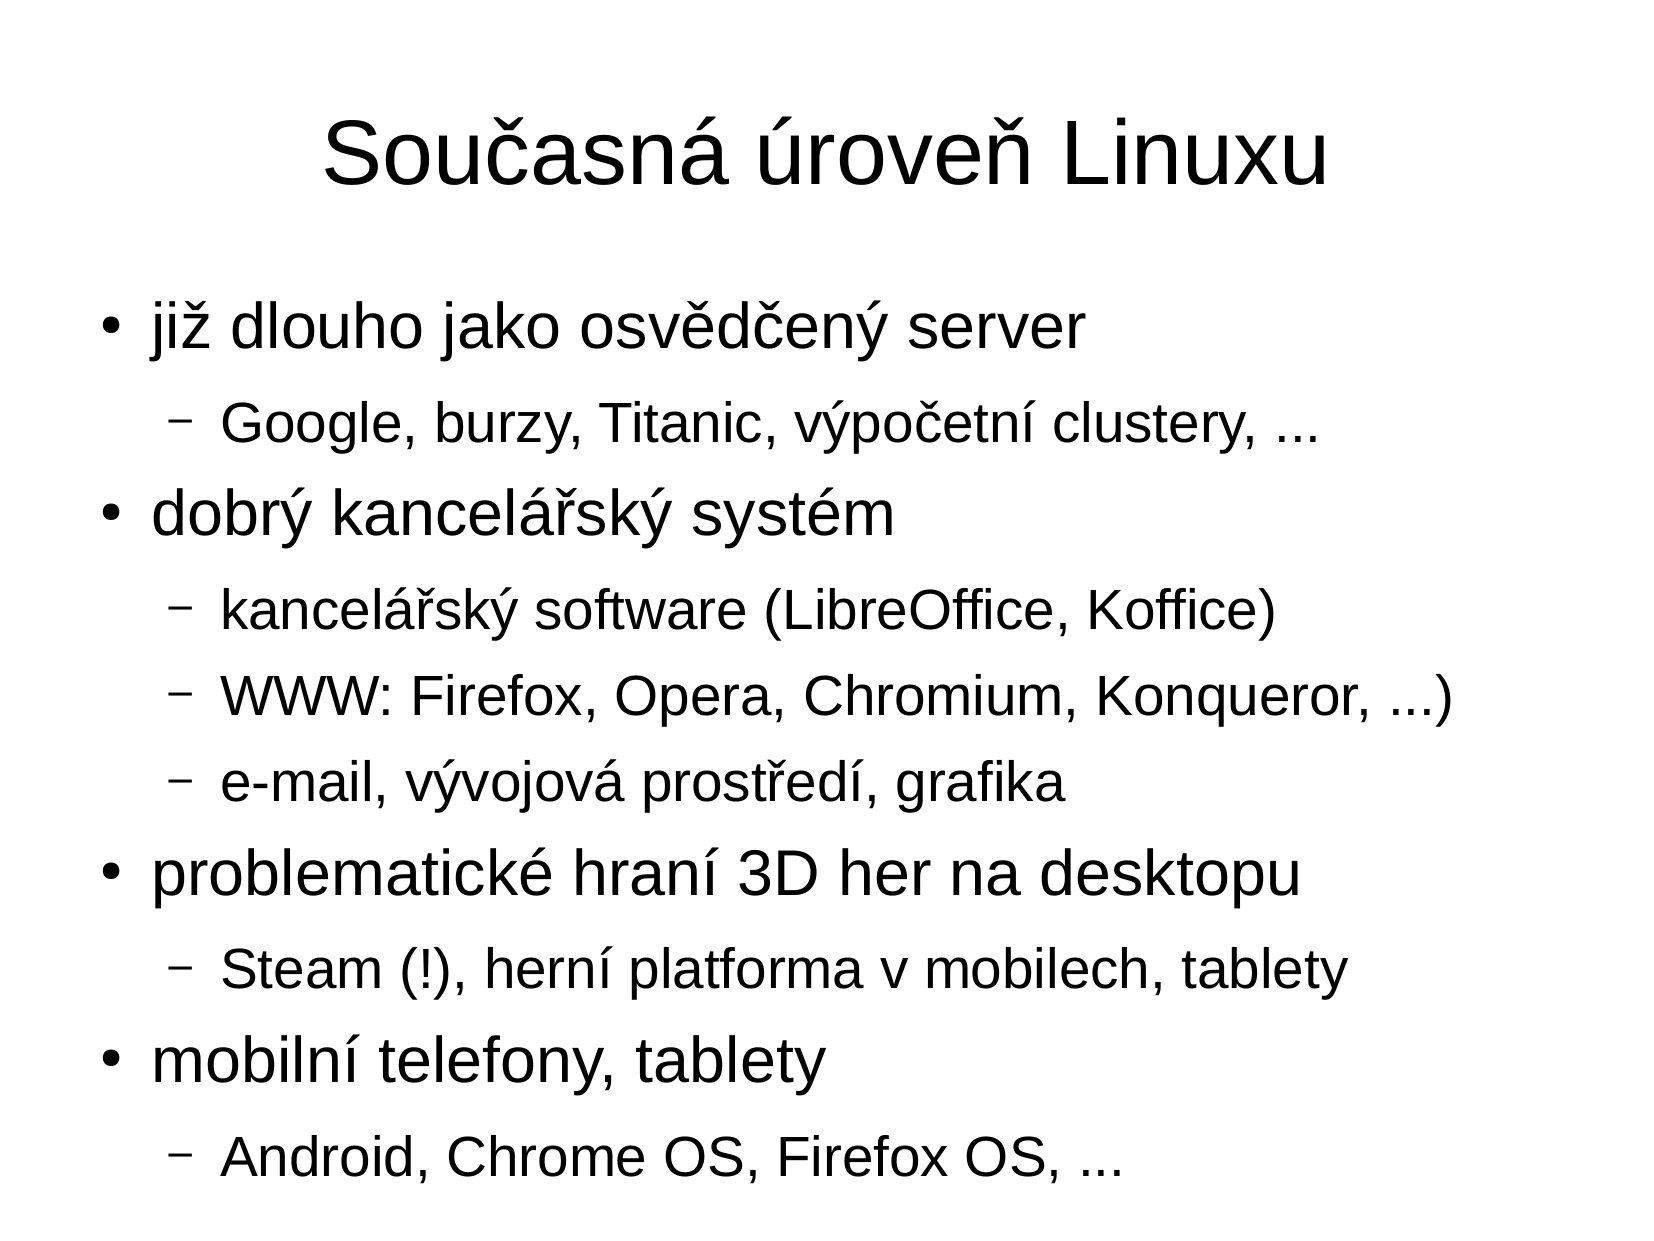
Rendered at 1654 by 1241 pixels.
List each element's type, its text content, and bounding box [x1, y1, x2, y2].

title Současná úroveň Linuxu [82, 56, 1571, 250]
list již dlouho jako osvědčený server Google, burzy, Titanic, výpočetní clustery, ... dobrý kancelářský systém kancelářský software (LibreOffice, Koffice) WWW: Firefox, Opera, Chromium, Konqueror, ...) e-mail, vývojová prostředí, grafika problematické hraní 3D her na desktopu Steam (!), herní platforma v mobilech, tablety mobilní telefony, tablety Android, Chrome OS, Firefox OS, ... [82, 290, 1571, 1193]
